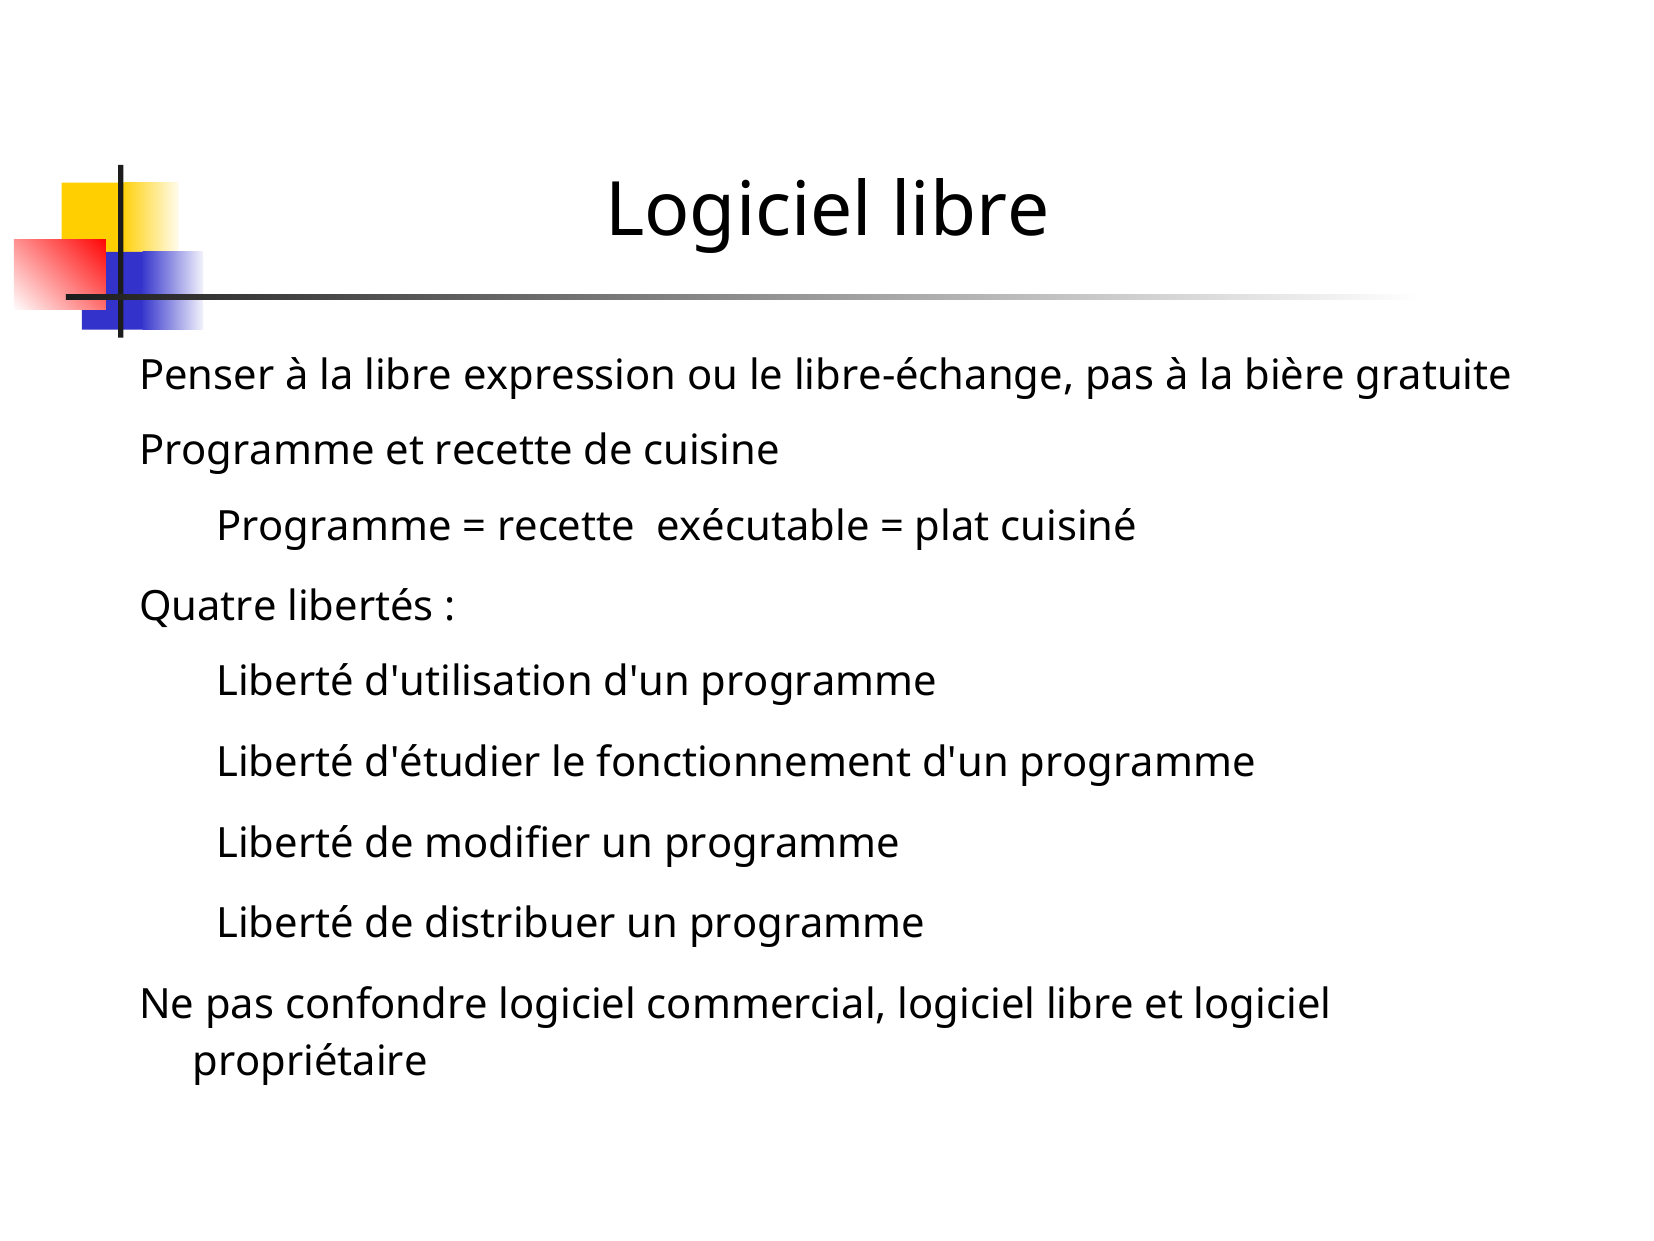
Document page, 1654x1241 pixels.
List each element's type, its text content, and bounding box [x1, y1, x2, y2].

list Penser à la libre expression ou le libre-échange, pas à la bière gratuite Programme et recette de cuisine Programme = recette exécutable = plat cuisiné Quatre libertés : Liberté d'utilisation d'un programme Liberté d'étudier le fonctionnement d'un programme Liberté de modifier un programme Liberté de distribuer un programme Ne pas confondre logiciel commercial, logiciel libre et logiciel propriétaire [121, 344, 1534, 1127]
title Logiciel libre [121, 102, 1534, 311]
